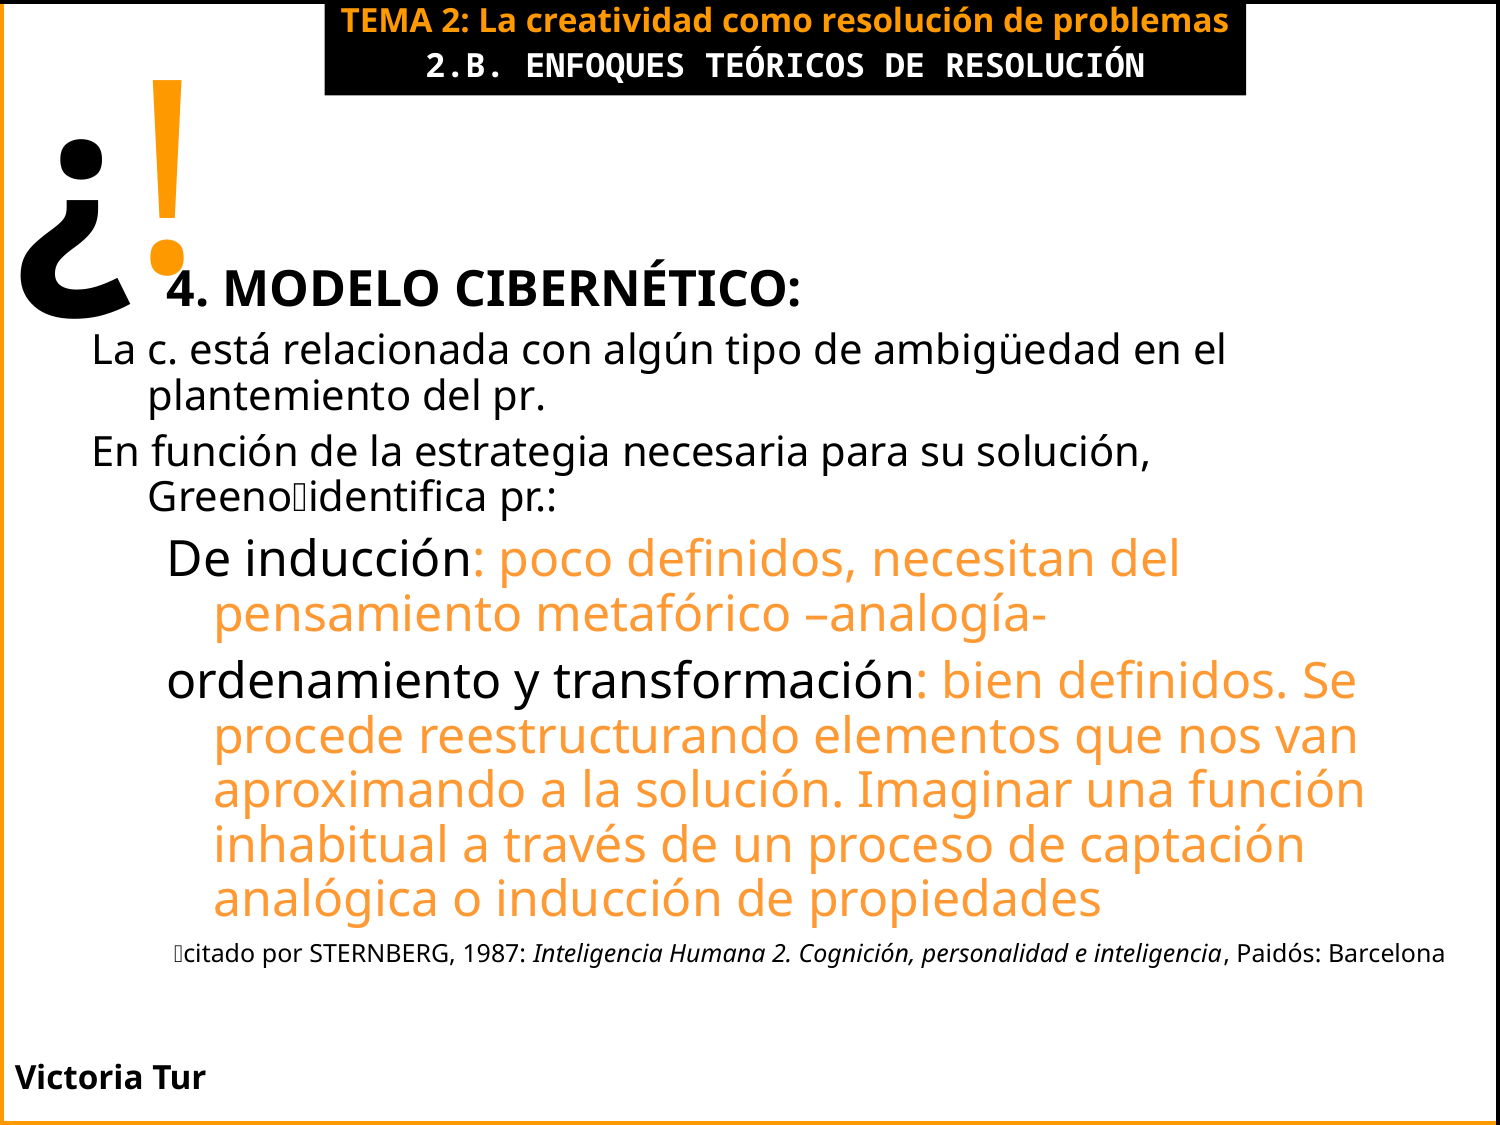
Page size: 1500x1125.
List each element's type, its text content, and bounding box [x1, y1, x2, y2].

text_box citado por STERNBERG, 1987: Inteligencia Humana 2. Cognición, personalidad e inteligencia, Paidós: Barcelona [159, 928, 1500, 979]
list 4. MODELO CIBERNÉTICO: La c. está relacionada con algún tipo de ambigüedad en el plantemiento del pr. En función de la estrategia necesaria para su solución, Greenoidentifica pr.: De inducción: poco definidos, necesitan del pensamiento metafórico –analogía- ordenamiento y transformación: bien definidos. Se procede reestructurando elementos que nos van aproximando a la solución. Imaginar una función inhabitual a través de un proceso de captación analógica o inducción de propiedades [76, 255, 1427, 1006]
